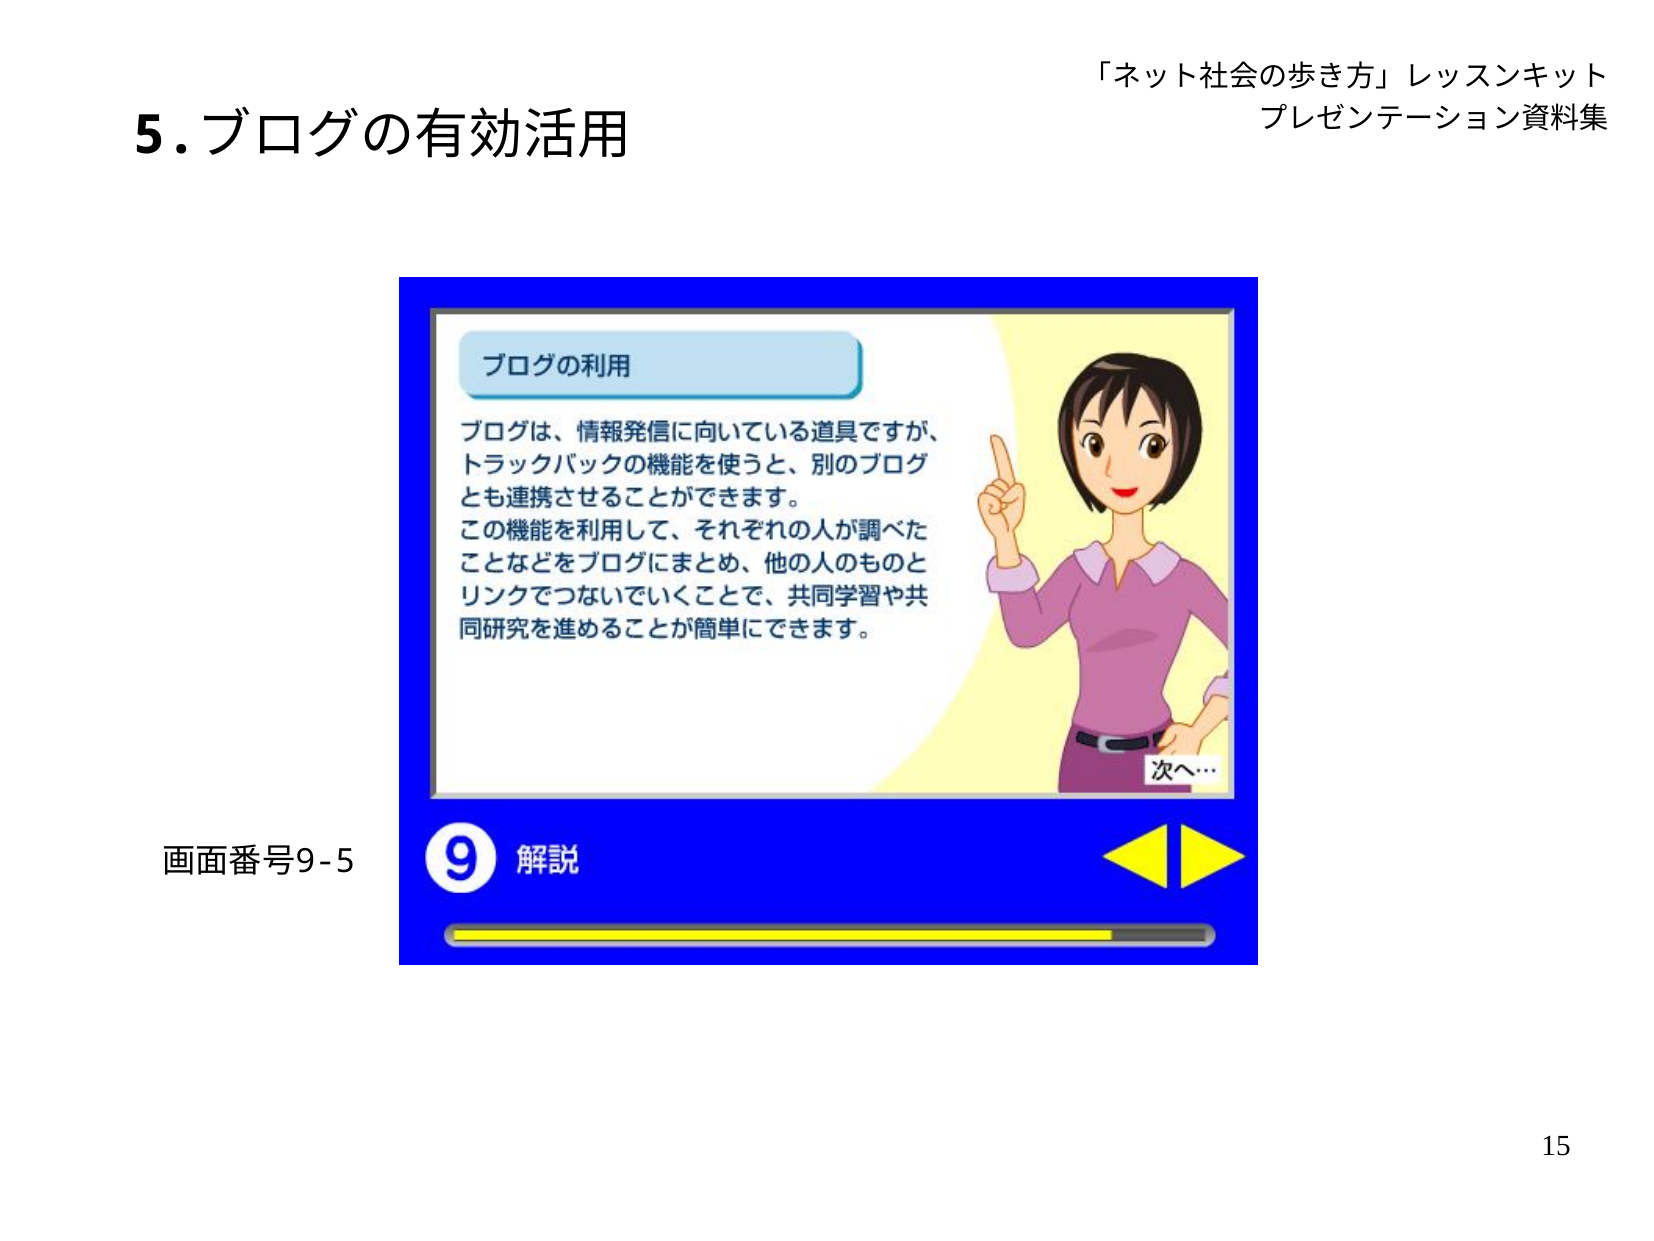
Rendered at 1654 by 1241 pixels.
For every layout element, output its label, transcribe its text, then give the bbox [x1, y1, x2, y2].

text_box 「ネット社会の歩き方」レッスンキット プレゼンテーション資料集 [1062, 44, 1625, 119]
text_box 画面番号9-5 [147, 826, 384, 875]
picture [399, 277, 1258, 965]
text_box 5.ブログの有効活用 [118, 88, 1093, 158]
